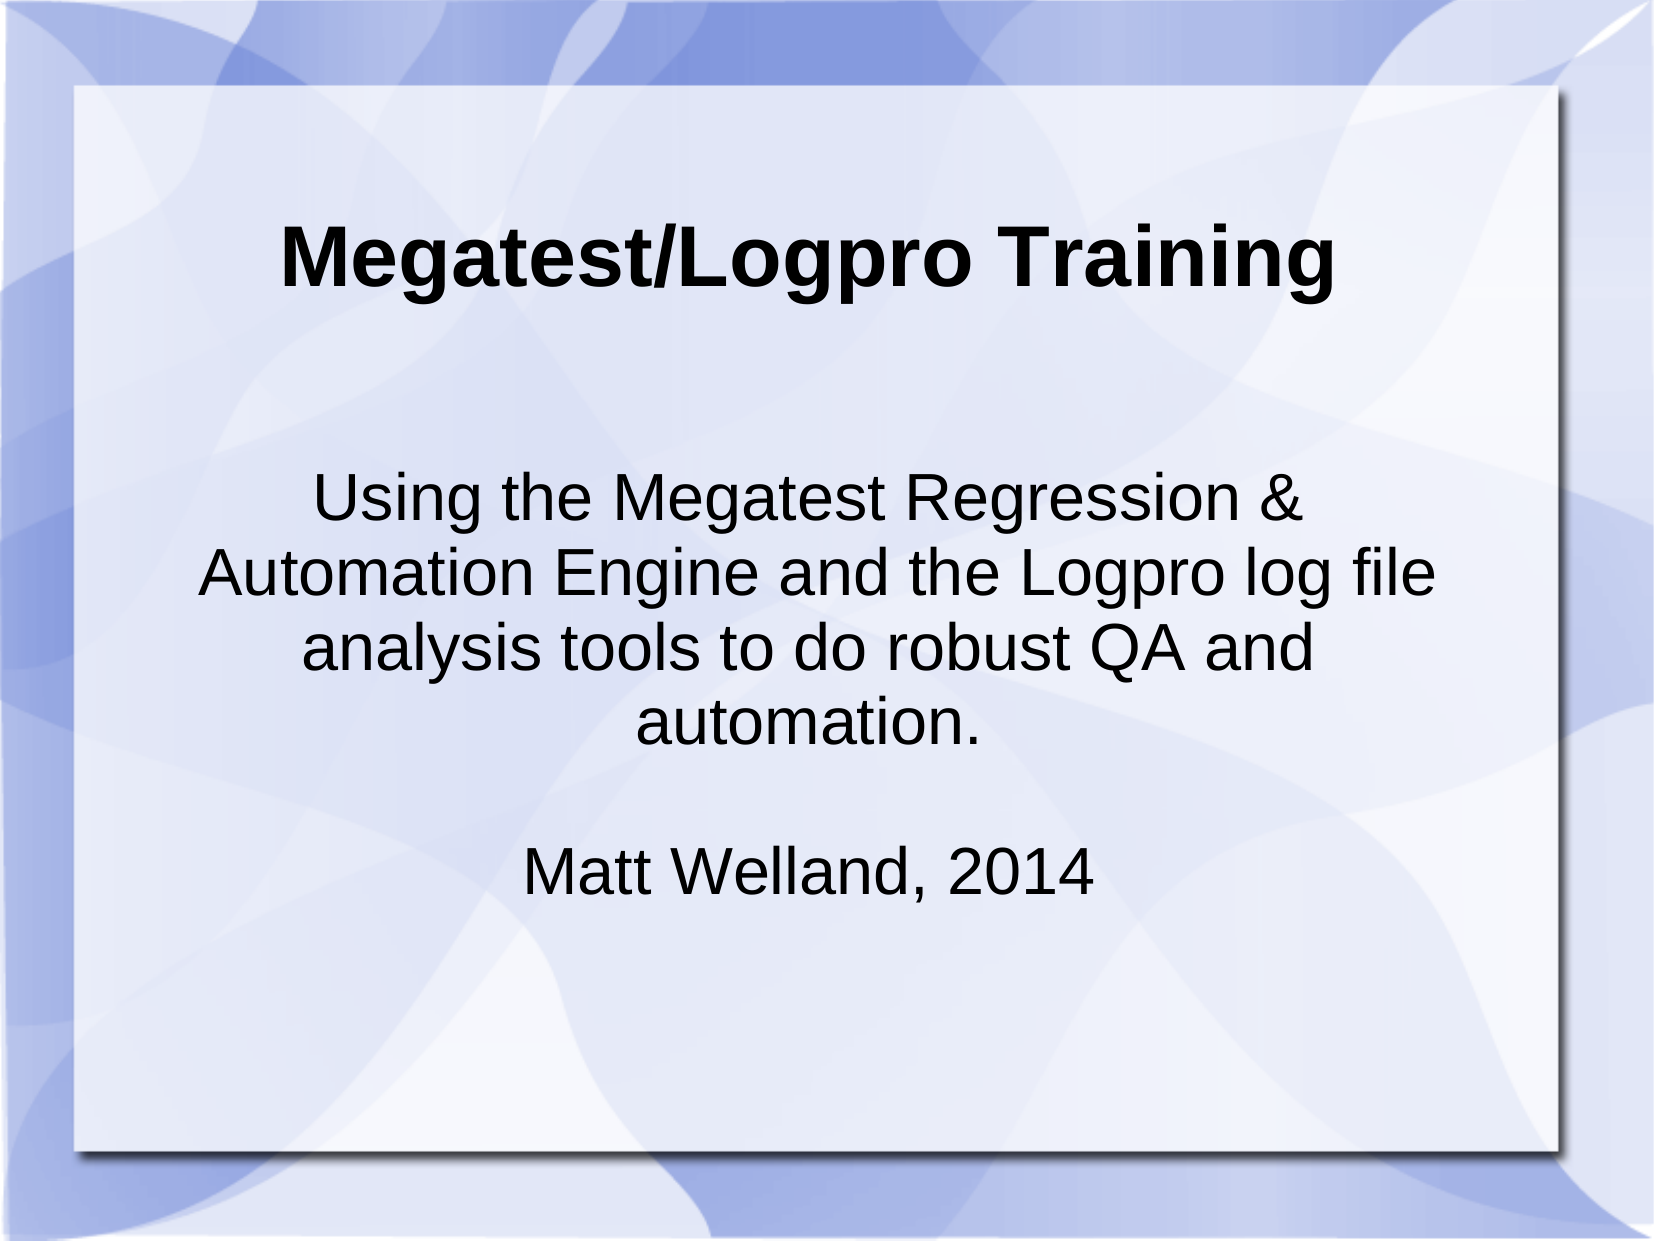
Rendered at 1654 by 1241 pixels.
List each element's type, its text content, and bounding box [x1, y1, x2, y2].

title Megatest/Logpro Training [82, 152, 1536, 361]
subtitle Using the Megatest Regression & Automation Engine and the Logpro log file analysis tools to do robust QA and automation. Matt Welland, 2014 [129, 324, 1489, 1045]
picture [0, 0, 1654, 1241]
